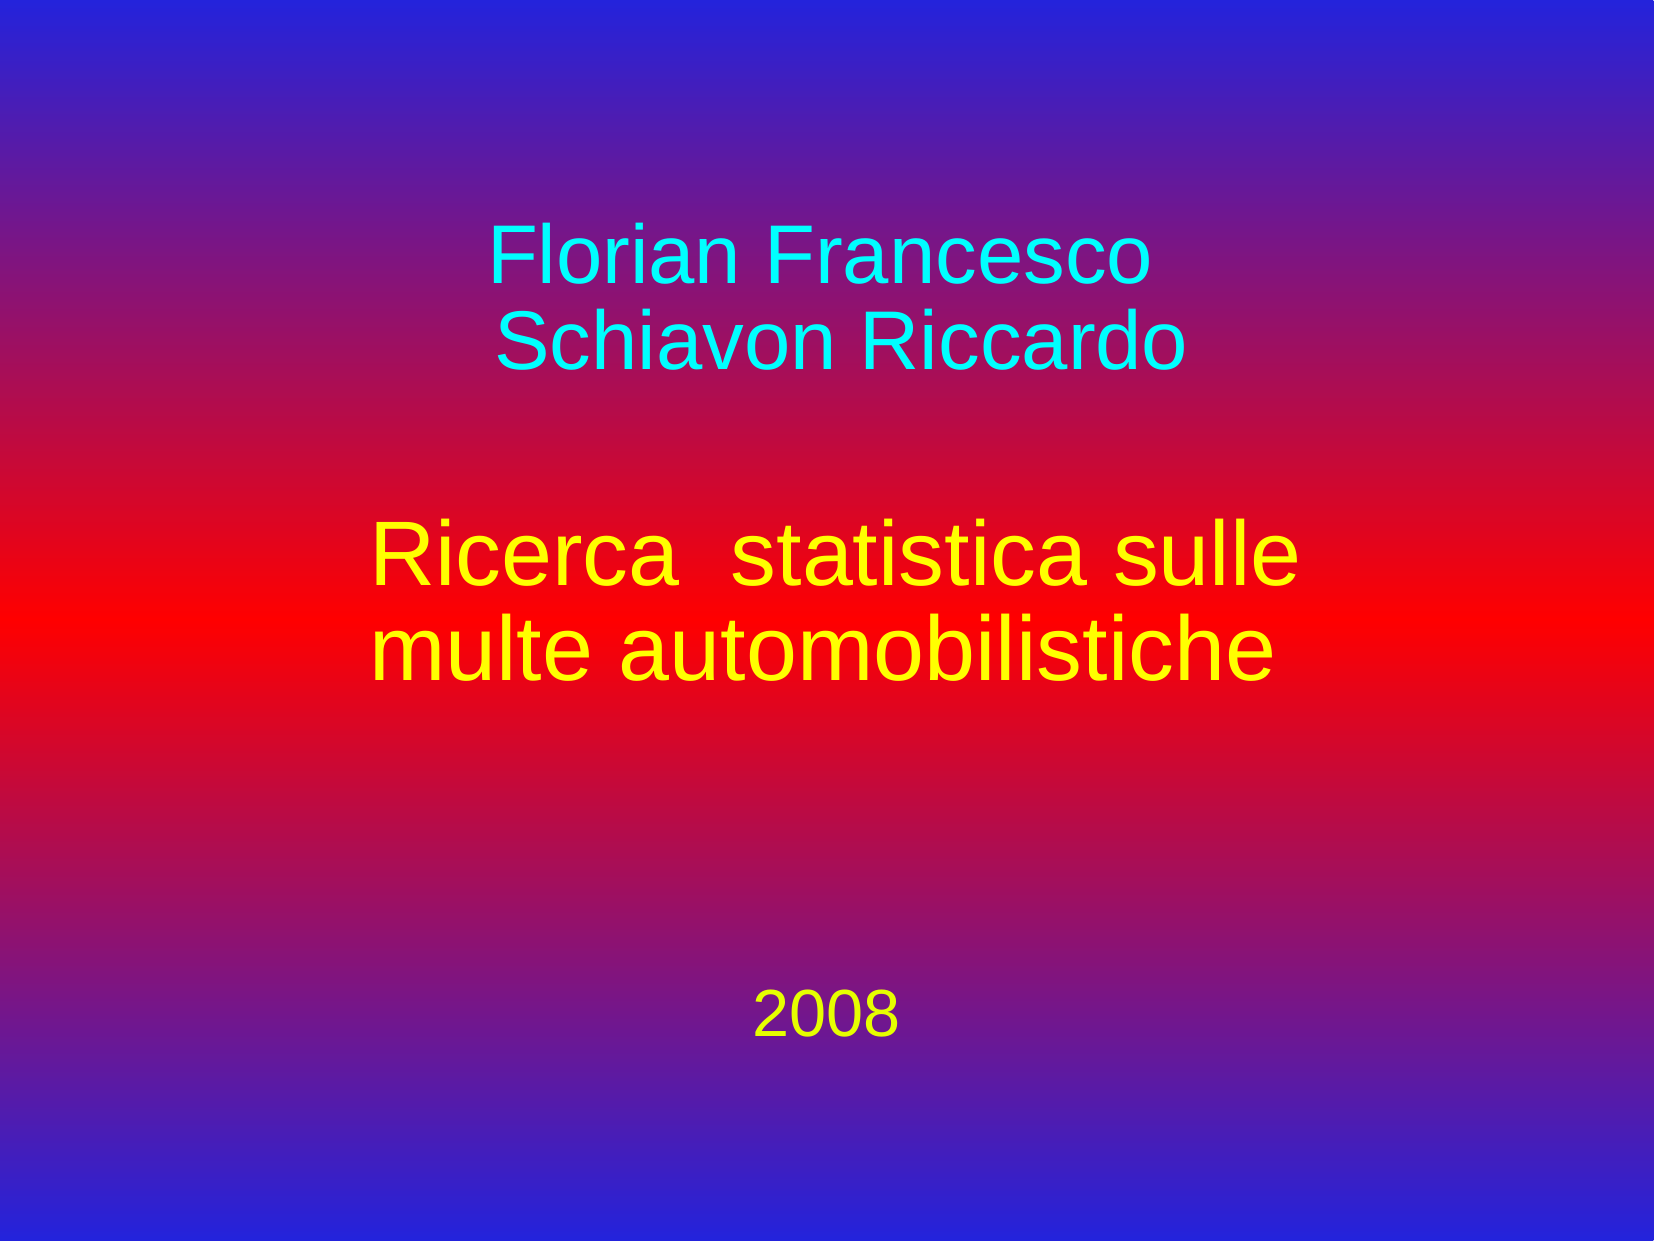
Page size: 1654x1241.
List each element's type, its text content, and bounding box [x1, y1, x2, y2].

text_box 2008 [737, 973, 916, 1064]
text_box Ricerca statistica sulle multe automobilistiche [354, 501, 1359, 768]
text_box Florian Francesco Schiavon Riccardo [472, 206, 1211, 414]
